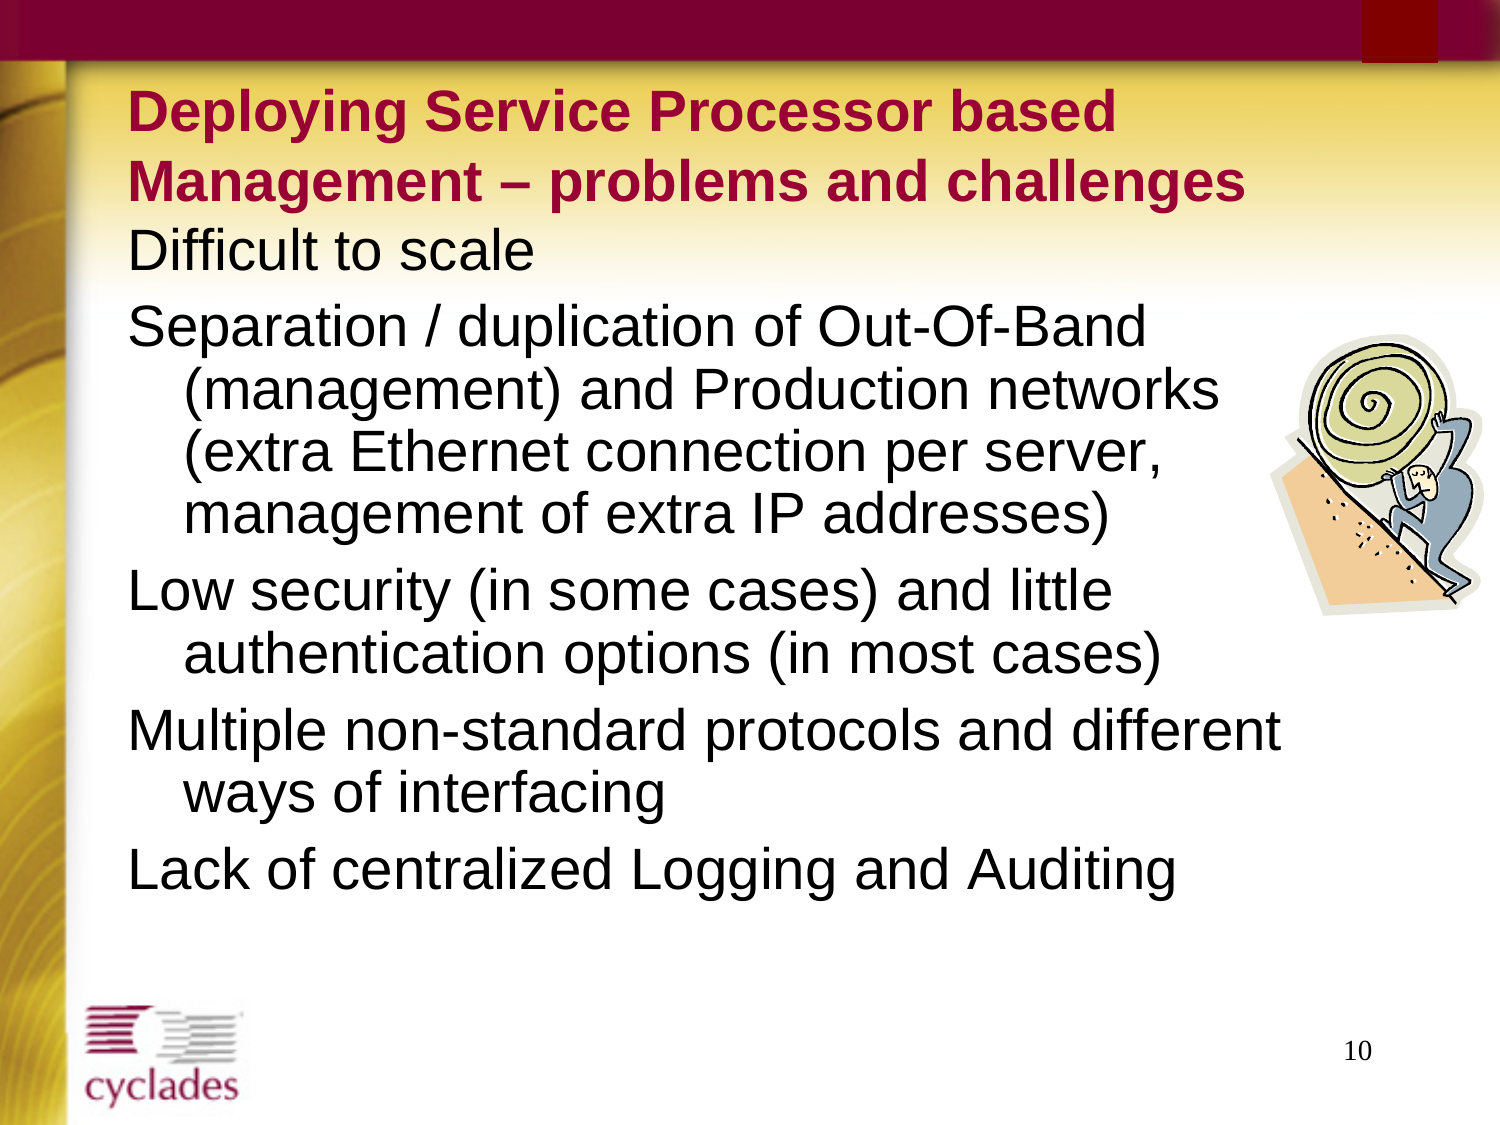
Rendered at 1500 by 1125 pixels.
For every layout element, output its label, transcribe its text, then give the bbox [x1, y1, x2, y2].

picture [0, 0, 1500, 1125]
title Deploying Service Processor based Management – problems and challenges [112, 67, 1388, 212]
chart [1269, 330, 1486, 620]
list Difficult to scale Separation / duplication of Out-Of-Band (management) and Production networks (extra Ethernet connection per server, management of extra IP addresses) Low security (in some cases) and little authentication options (in most cases) Multiple non-standard protocols and different ways of interfacing Lack of centralized Logging and Auditing [112, 212, 1388, 1000]
